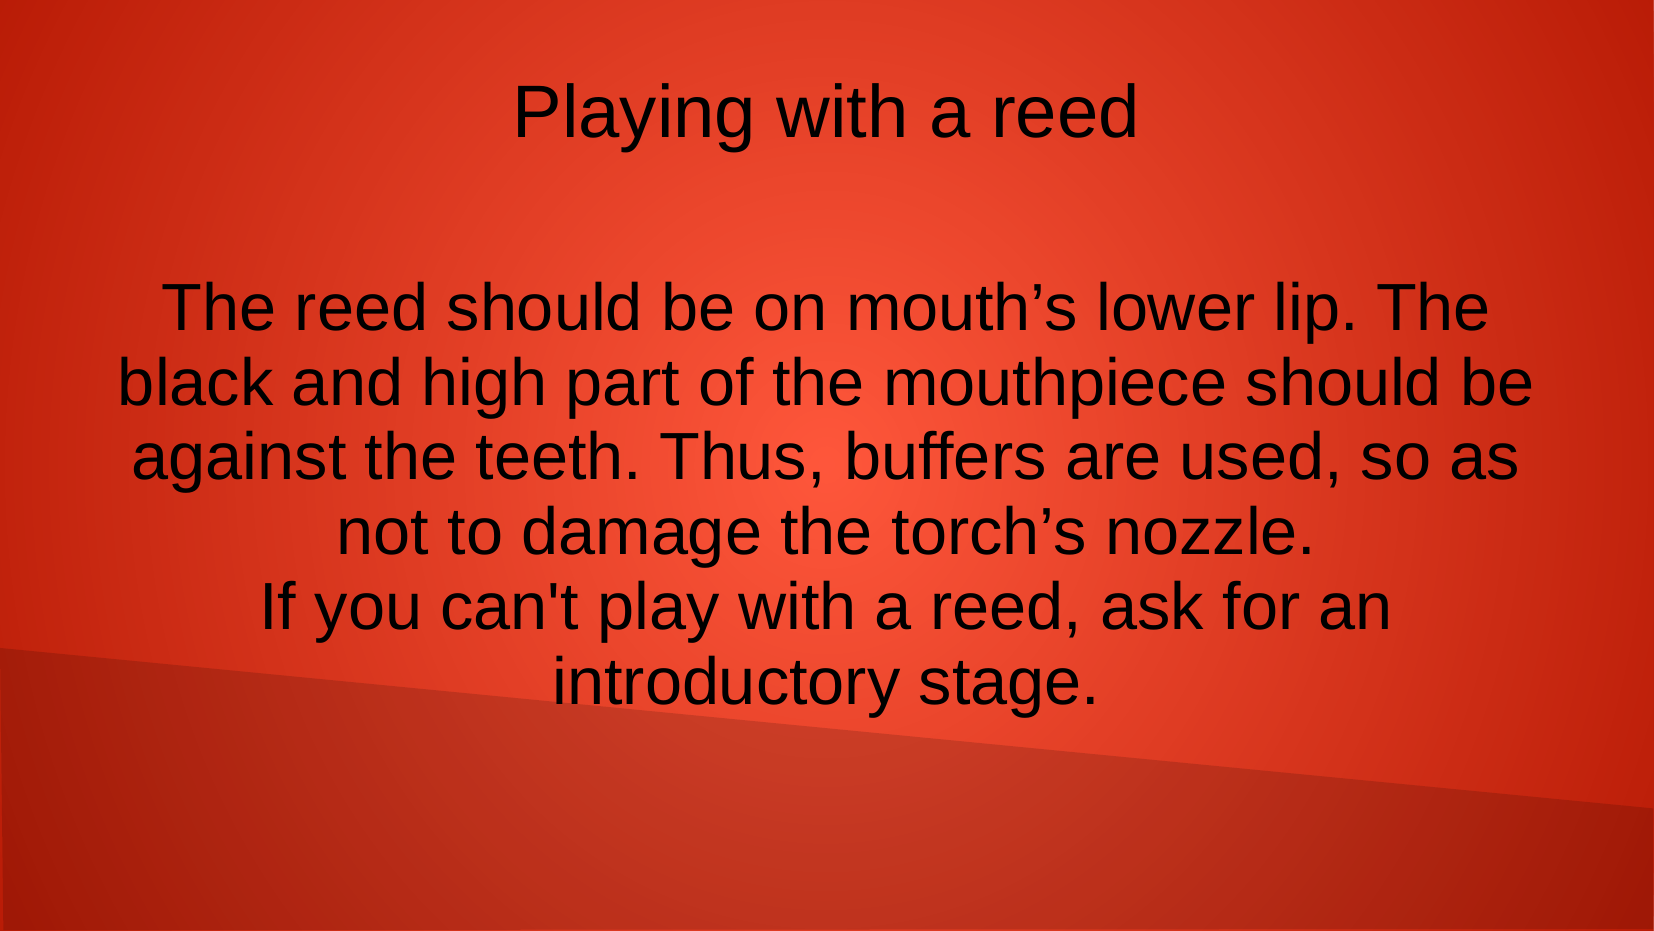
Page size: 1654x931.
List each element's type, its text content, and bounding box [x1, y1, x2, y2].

subtitle The reed should be on mouth’s lower lip. The black and high part of the mouthpiece should be against the teeth. Thus, buffers are used, so as not to damage the torch’s nozzle. If you can't play with a reed, ask for an introductory stage. [82, 224, 1571, 764]
title Playing with a reed [82, 35, 1571, 189]
